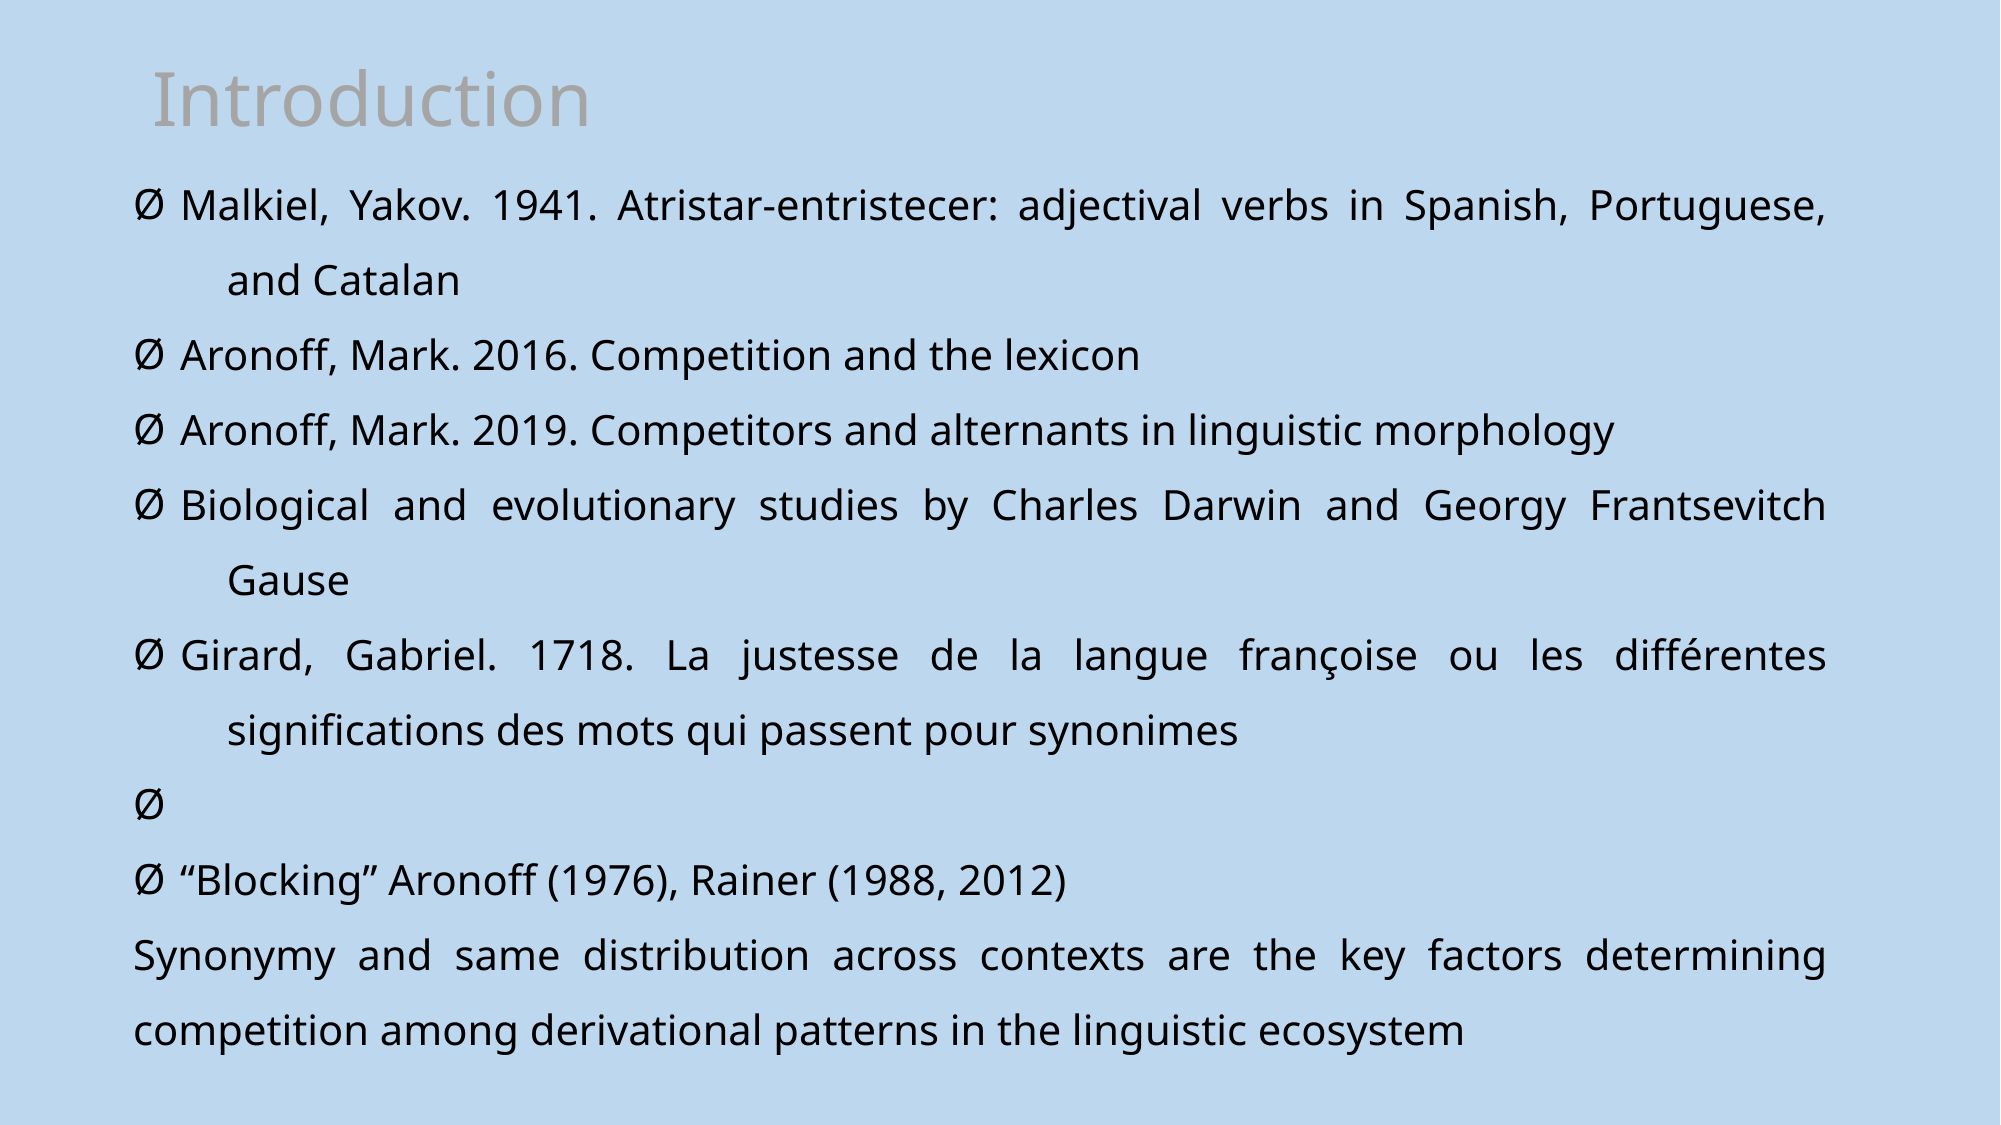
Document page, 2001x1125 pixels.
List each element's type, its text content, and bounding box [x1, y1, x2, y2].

text_box Malkiel, Yakov. 1941. Atristar-entristecer: adjectival verbs in Spanish, Portuguese, and Catalan Aronoff, Mark. 2016. Competition and the lexicon Aronoff, Mark. 2019. Competitors and alternants in linguistic morphology Biological and evolutionary studies by Charles Darwin and Georgy Frantsevitch Gause Girard, Gabriel. 1718. La justesse de la langue françoise ou les différentes significations des mots qui passent pour synonimes “Blocking” Aronoff (1976), Rainer (1988, 2012) Synonymy and same distribution across contexts are the key factors determining competition among derivational patterns in the linguistic ecosystem [118, 145, 1844, 1125]
text_box Introduction [137, 54, 1863, 272]
